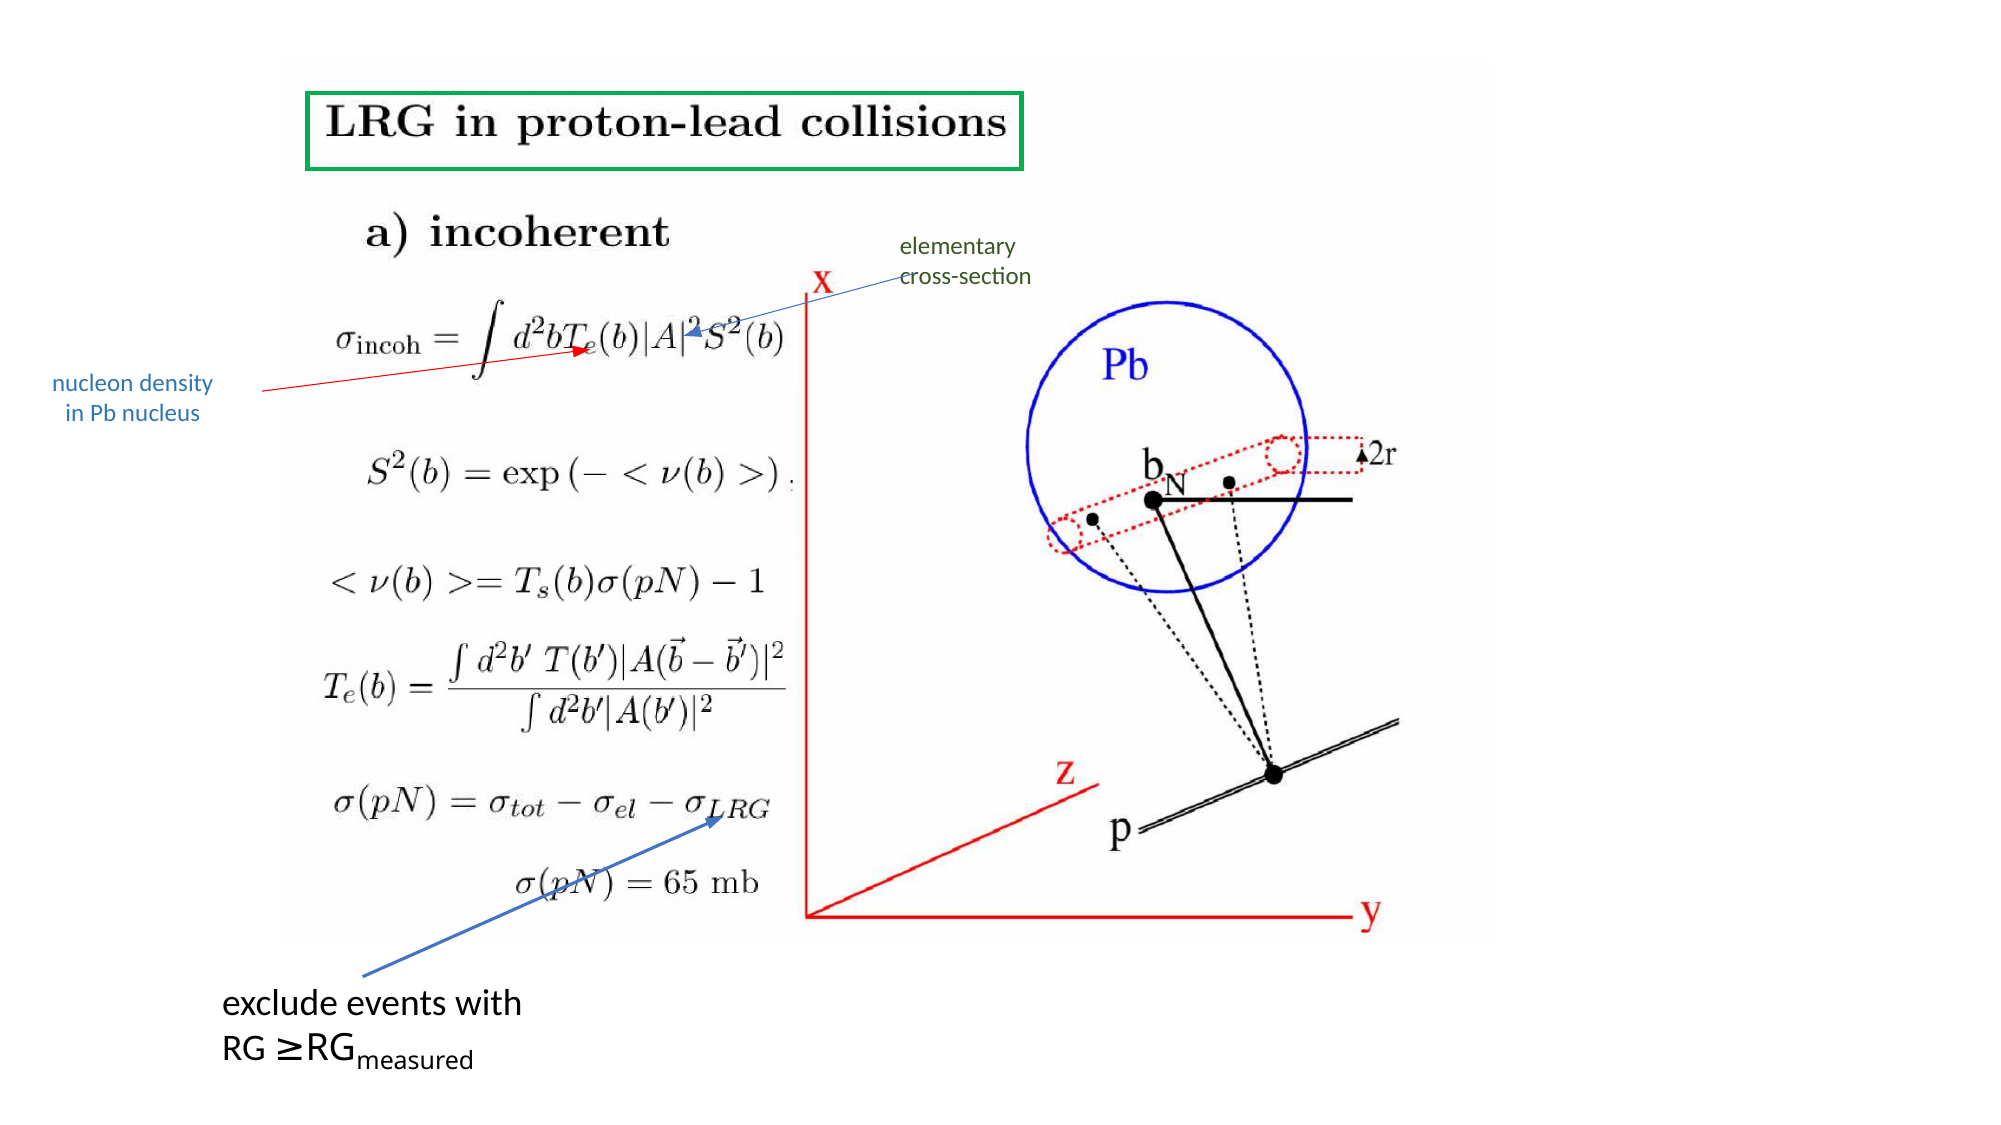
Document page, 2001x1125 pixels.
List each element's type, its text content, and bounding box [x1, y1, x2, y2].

picture [278, 60, 1493, 945]
text_box exclude events with RG ≥RGmeasured [206, 970, 572, 1077]
text_box [307, 93, 1022, 169]
text_box nucleon density in Pb nucleus [34, 358, 232, 435]
text_box elementary cross-section [884, 222, 1096, 298]
